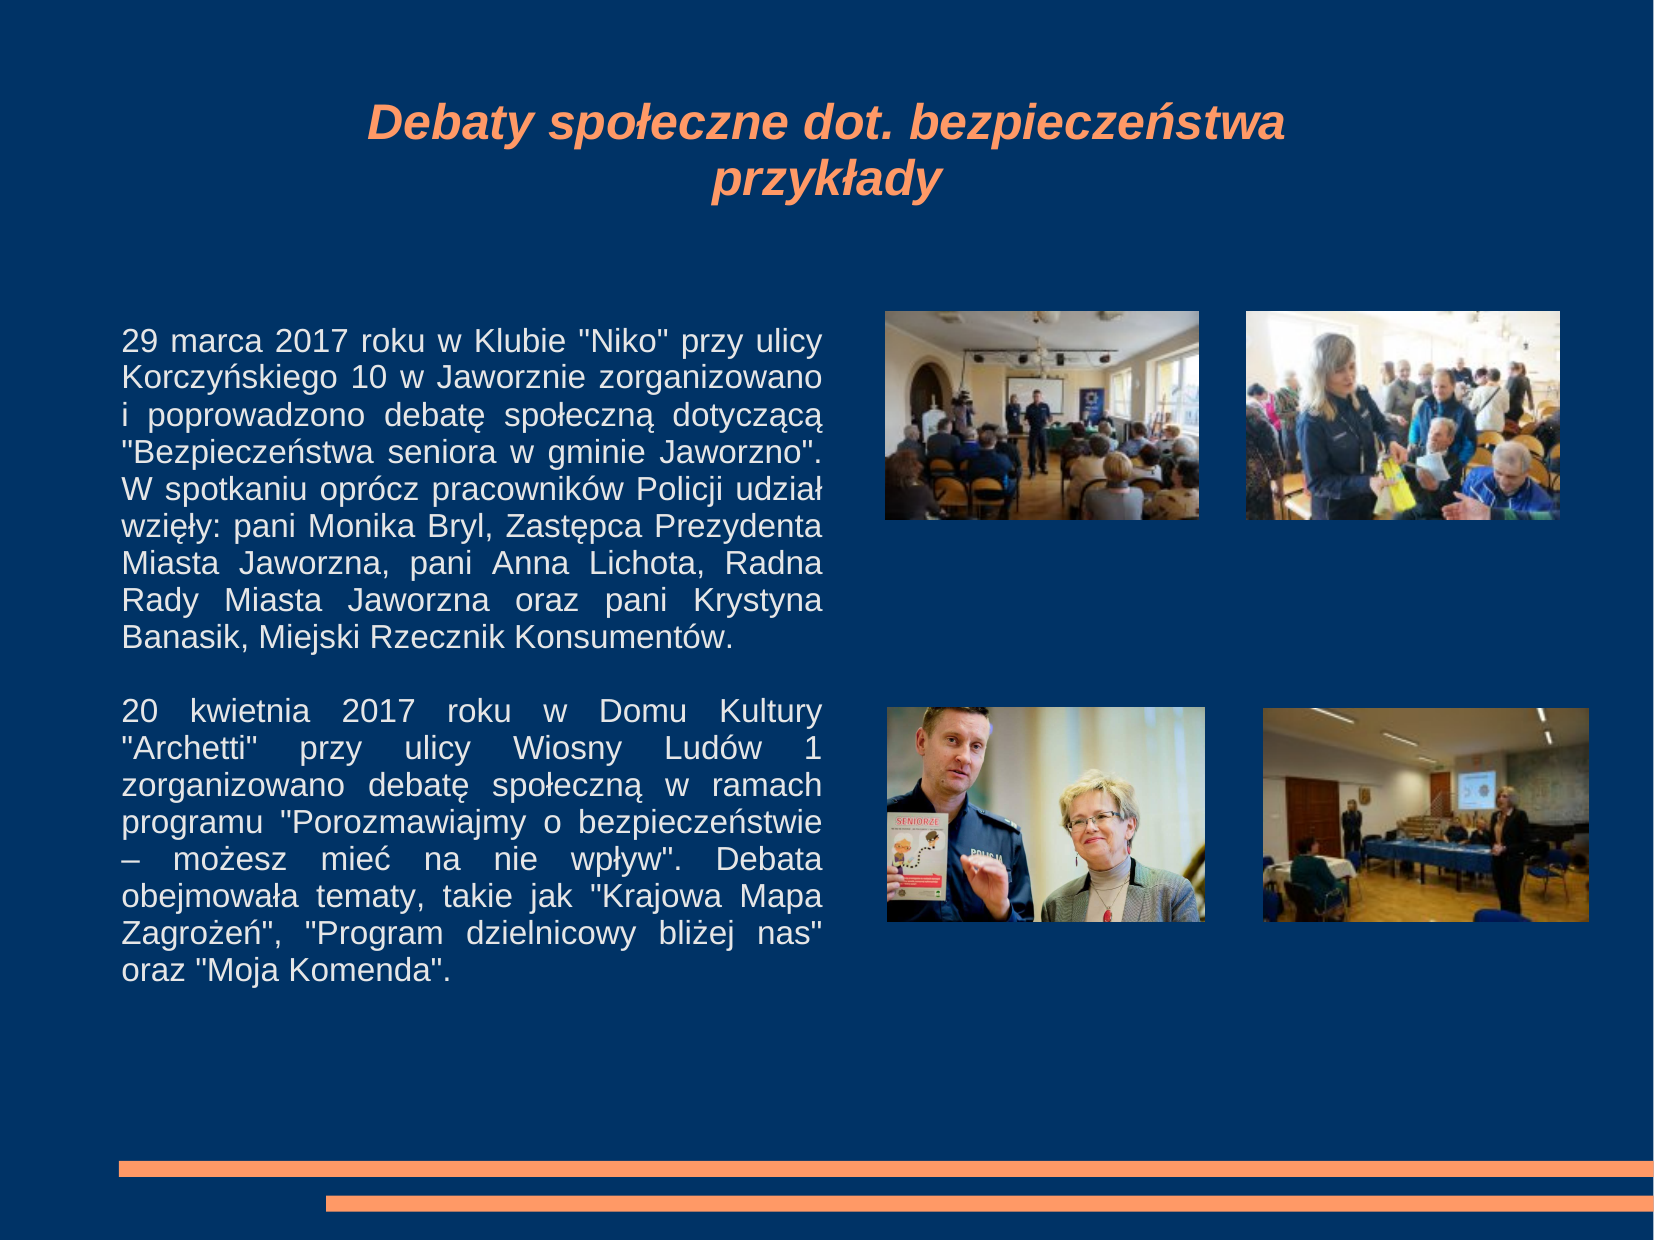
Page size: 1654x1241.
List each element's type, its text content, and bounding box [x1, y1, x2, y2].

picture [1246, 311, 1560, 520]
picture [887, 707, 1205, 922]
title Debaty społeczne dot. bezpieczeństwa przykłady [121, 46, 1534, 254]
picture [1263, 708, 1589, 922]
picture [885, 311, 1199, 520]
list 29 marca 2017 roku w Klubie "Niko" przy ulicy Korczyńskiego 10 w Jaworznie zorganizowano i poprowadzono debatę społeczną dotyczącą "Bezpieczeństwa seniora w gminie Jaworzno". W spotkaniu oprócz pracowników Policji udział wzięły: pani Monika Bryl, Zastępca Prezydenta Miasta Jaworzna, pani Anna Lichota, Radna Rady Miasta Jaworzna oraz pani Krystyna Banasik, Miejski Rzecznik Konsumentów. 20 kwietnia 2017 roku w Domu Kultury "Archetti" przy ulicy Wiosny Ludów 1 zorganizowano debatę społeczną w ramach programu "Porozmawiajmy o bezpieczeństwie – możesz mieć na nie wpływ". Debata obejmowała tematy, takie jak "Krajowa Mapa Zagrożeń", "Program dzielnicowy bliżej nas" oraz "Moja Komenda". [121, 322, 824, 1068]
